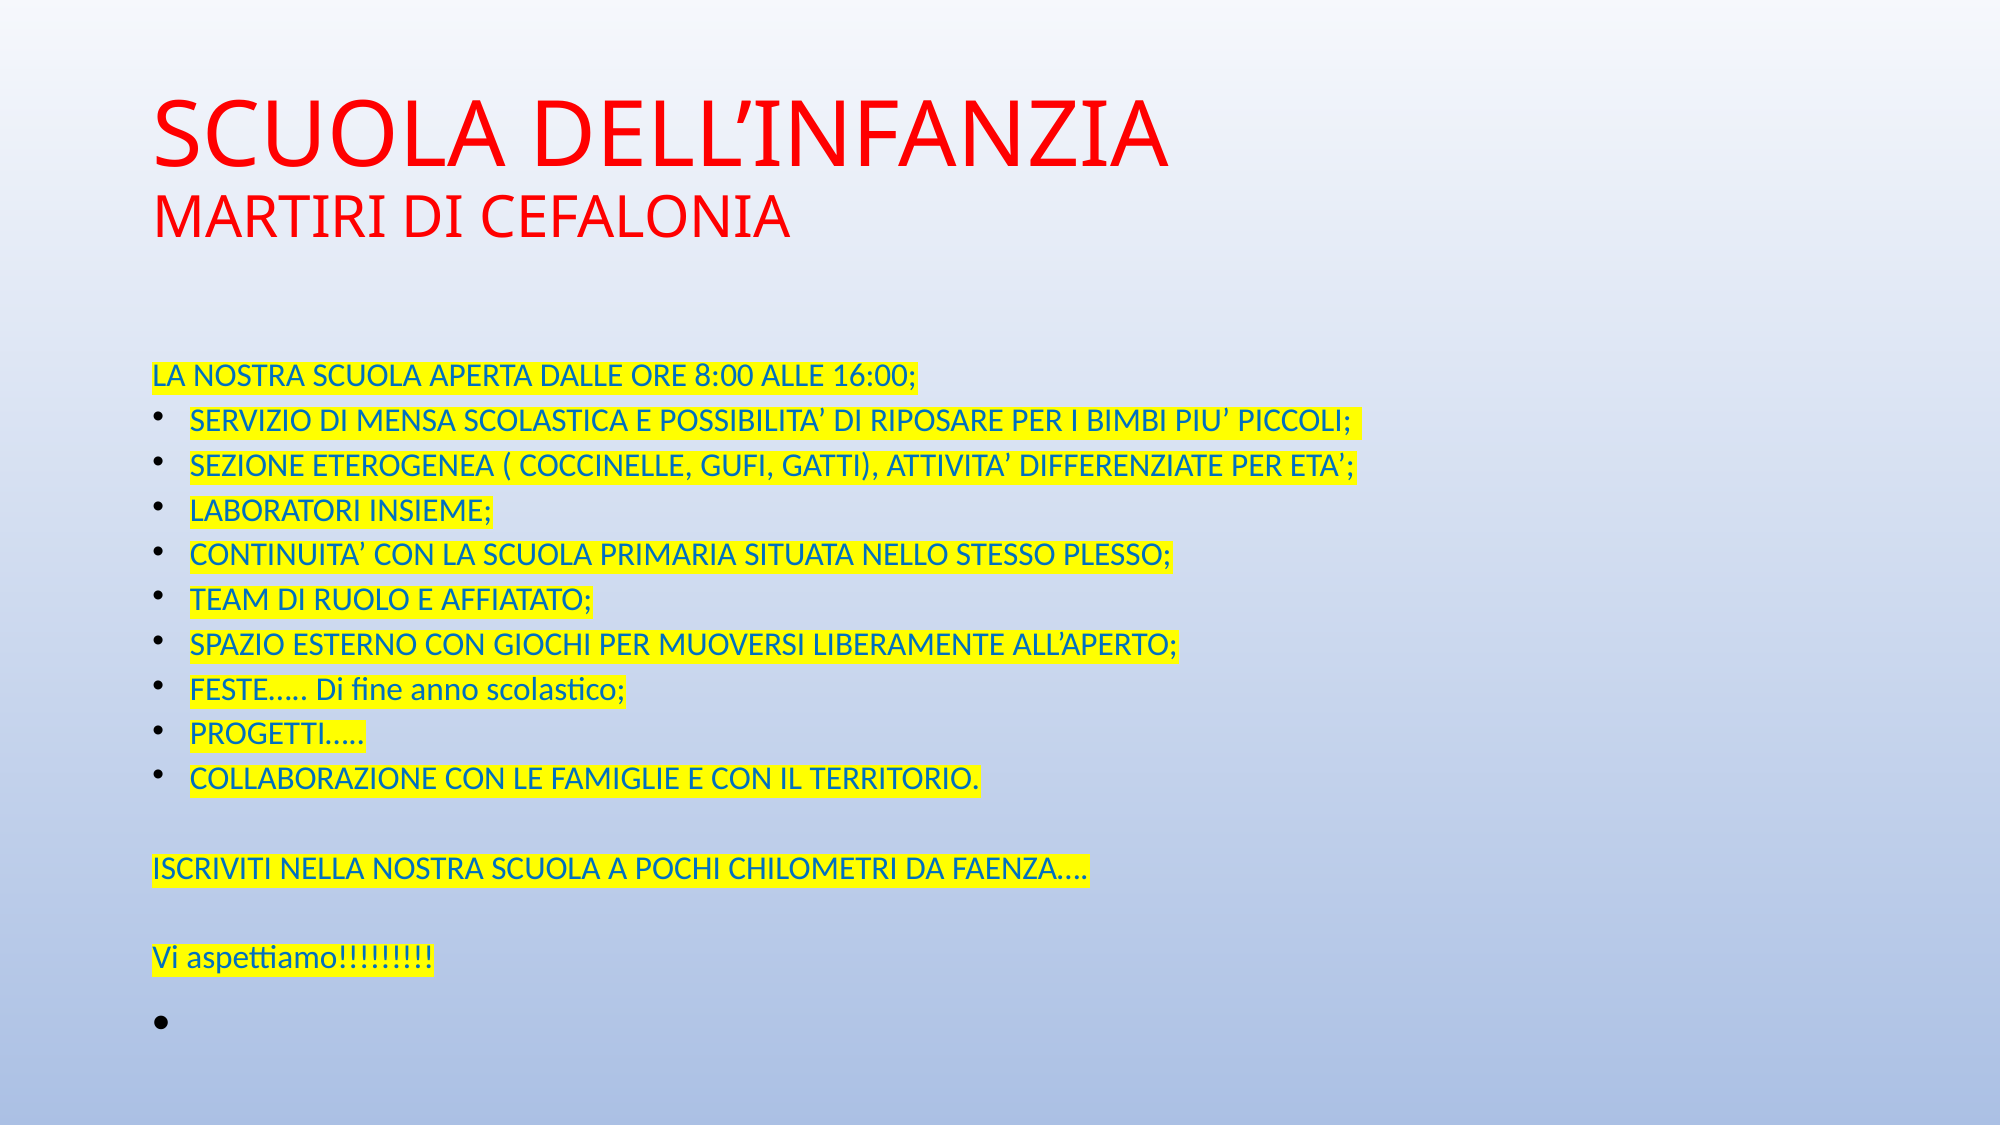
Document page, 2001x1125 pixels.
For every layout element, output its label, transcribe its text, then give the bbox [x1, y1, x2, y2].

list LA NOSTRA SCUOLA APERTA DALLE ORE 8:00 ALLE 16:00; SERVIZIO DI MENSA SCOLASTICA E POSSIBILITA’ DI RIPOSARE PER I BIMBI PIU’ PICCOLI; SEZIONE ETEROGENEA ( COCCINELLE, GUFI, GATTI), ATTIVITA’ DIFFERENZIATE PER ETA’; LABORATORI INSIEME; CONTINUITA’ CON LA SCUOLA PRIMARIA SITUATA NELLO STESSO PLESSO; TEAM DI RUOLO E AFFIATATO; SPAZIO ESTERNO CON GIOCHI PER MUOVERSI LIBERAMENTE ALL’APERTO; FESTE….. Di fine anno scolastico; PROGETTI….. COLLABORAZIONE CON LE FAMIGLIE E CON IL TERRITORIO. ISCRIVITI NELLA NOSTRA SCUOLA A POCHI CHILOMETRI DA FAENZA…. Vi aspettiamo!!!!!!!!! [137, 299, 1863, 1014]
title SCUOLA DELL’INFANZIA MARTIRI DI CEFALONIA [137, 59, 1863, 278]
